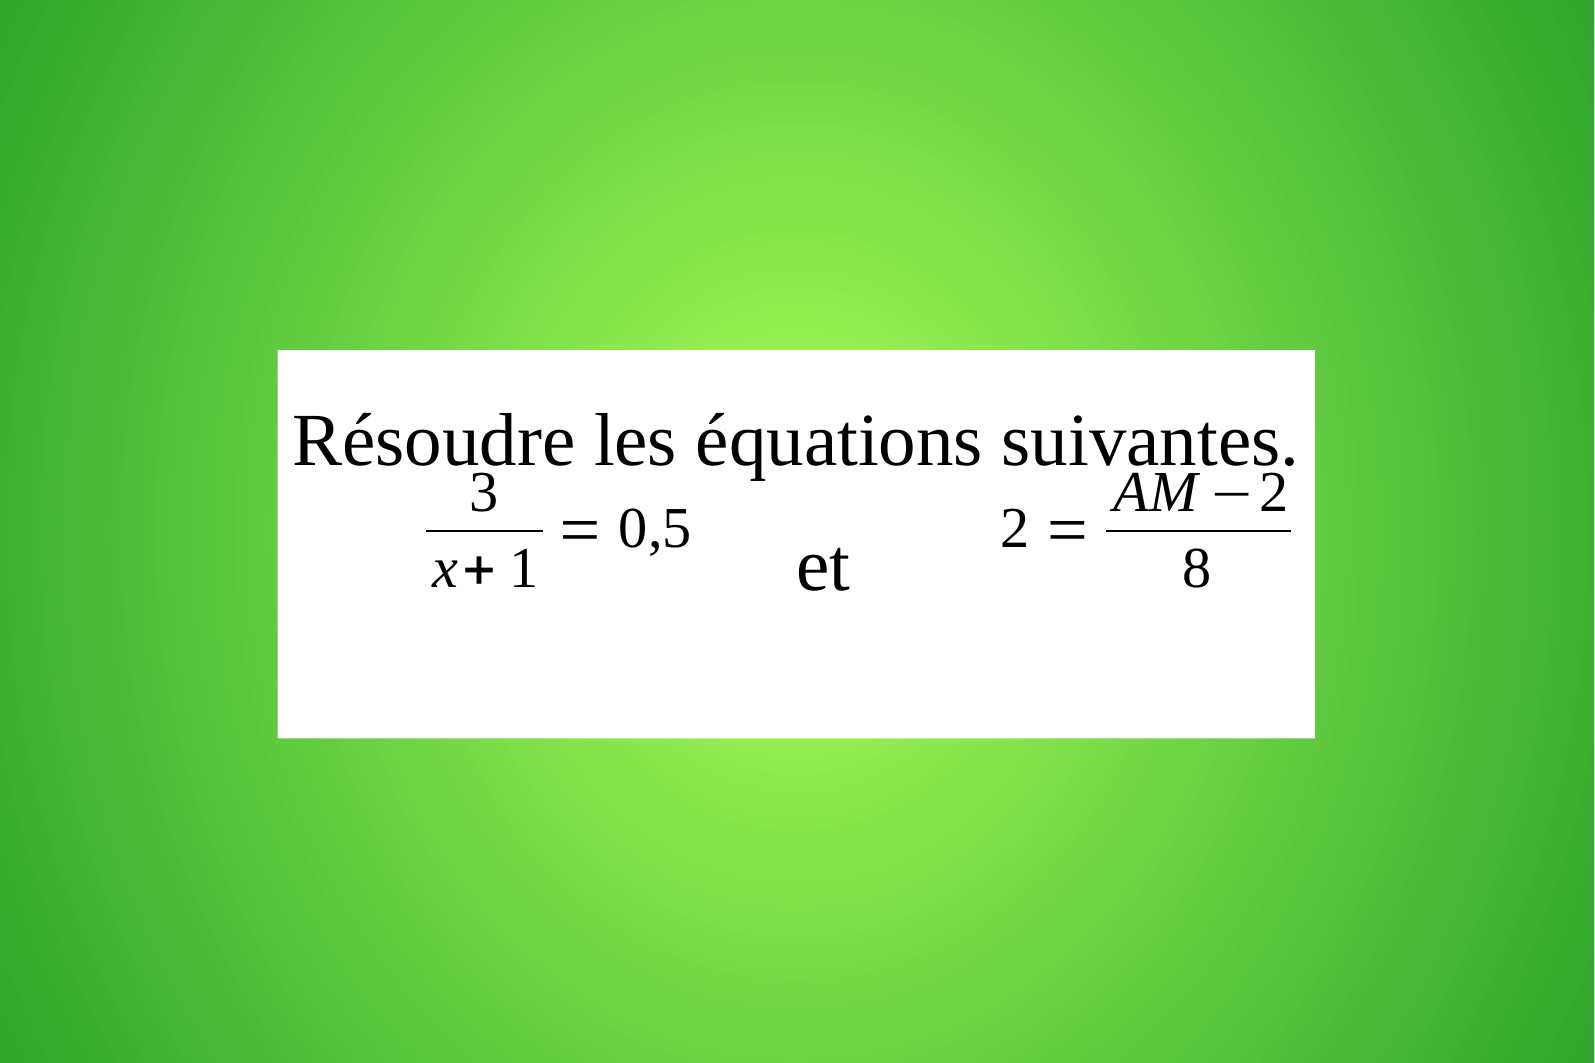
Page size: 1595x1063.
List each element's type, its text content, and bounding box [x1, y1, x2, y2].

chart [986, 460, 1307, 602]
picture [0, 0, 1595, 1063]
chart [407, 460, 704, 602]
text_box Résoudre les équations suivantes. et [277, 350, 1315, 697]
